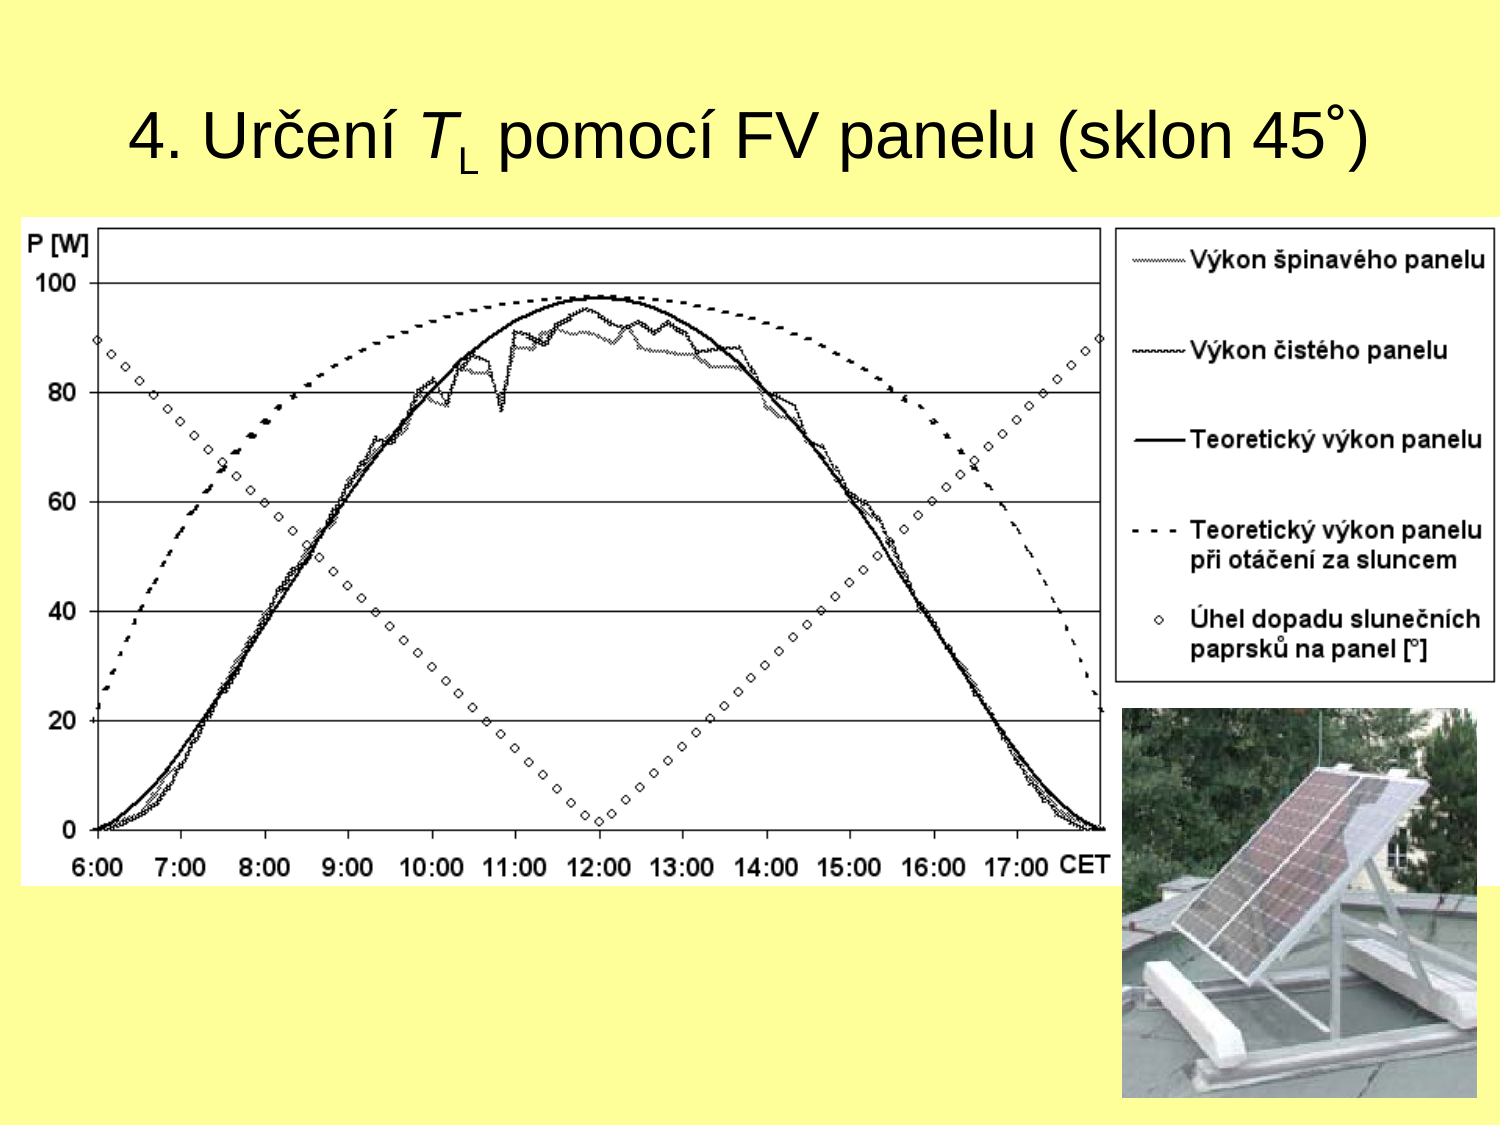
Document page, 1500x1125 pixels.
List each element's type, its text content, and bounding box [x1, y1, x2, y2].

title 4. Určení TL pomocí FV panelu (sklon 45˚) [0, 28, 1500, 249]
picture [21, 217, 1500, 1098]
